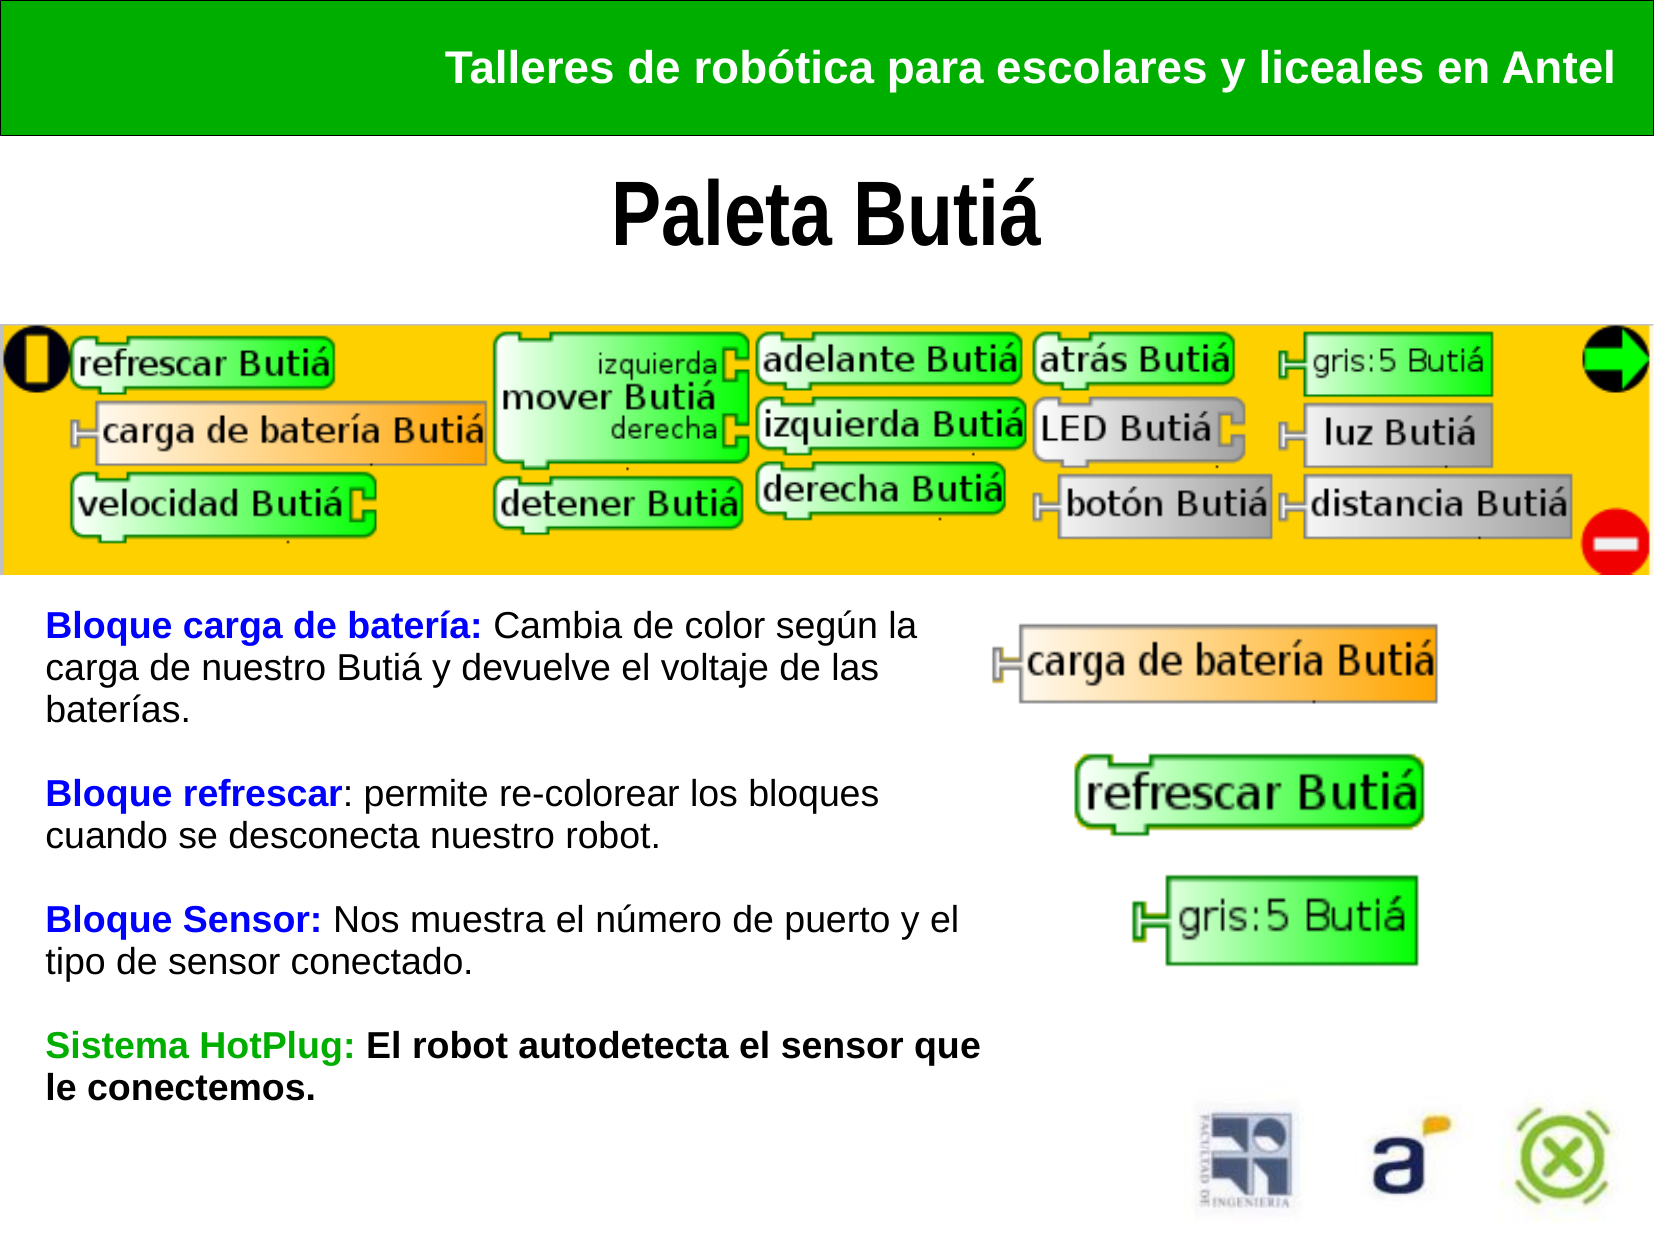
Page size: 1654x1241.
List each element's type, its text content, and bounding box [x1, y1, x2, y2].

text_box Bloque carga de batería: Cambia de color según la carga de nuestro Butiá y devuelve el voltaje de las baterías. Bloque refrescar: permite re-colorear los bloques cuando se desconecta nuestro robot. Bloque Sensor: Nos muestra el número de puerto y el tipo de sensor conectado. Sistema HotPlug: El robot autodetecta el sensor que le conectemos. [30, 597, 1006, 1126]
picture [0, 136, 1654, 1241]
text_box Talleres de robótica para escolares y liceales en Antel [0, 0, 1654, 136]
title Paleta Butiá [82, 136, 1571, 316]
